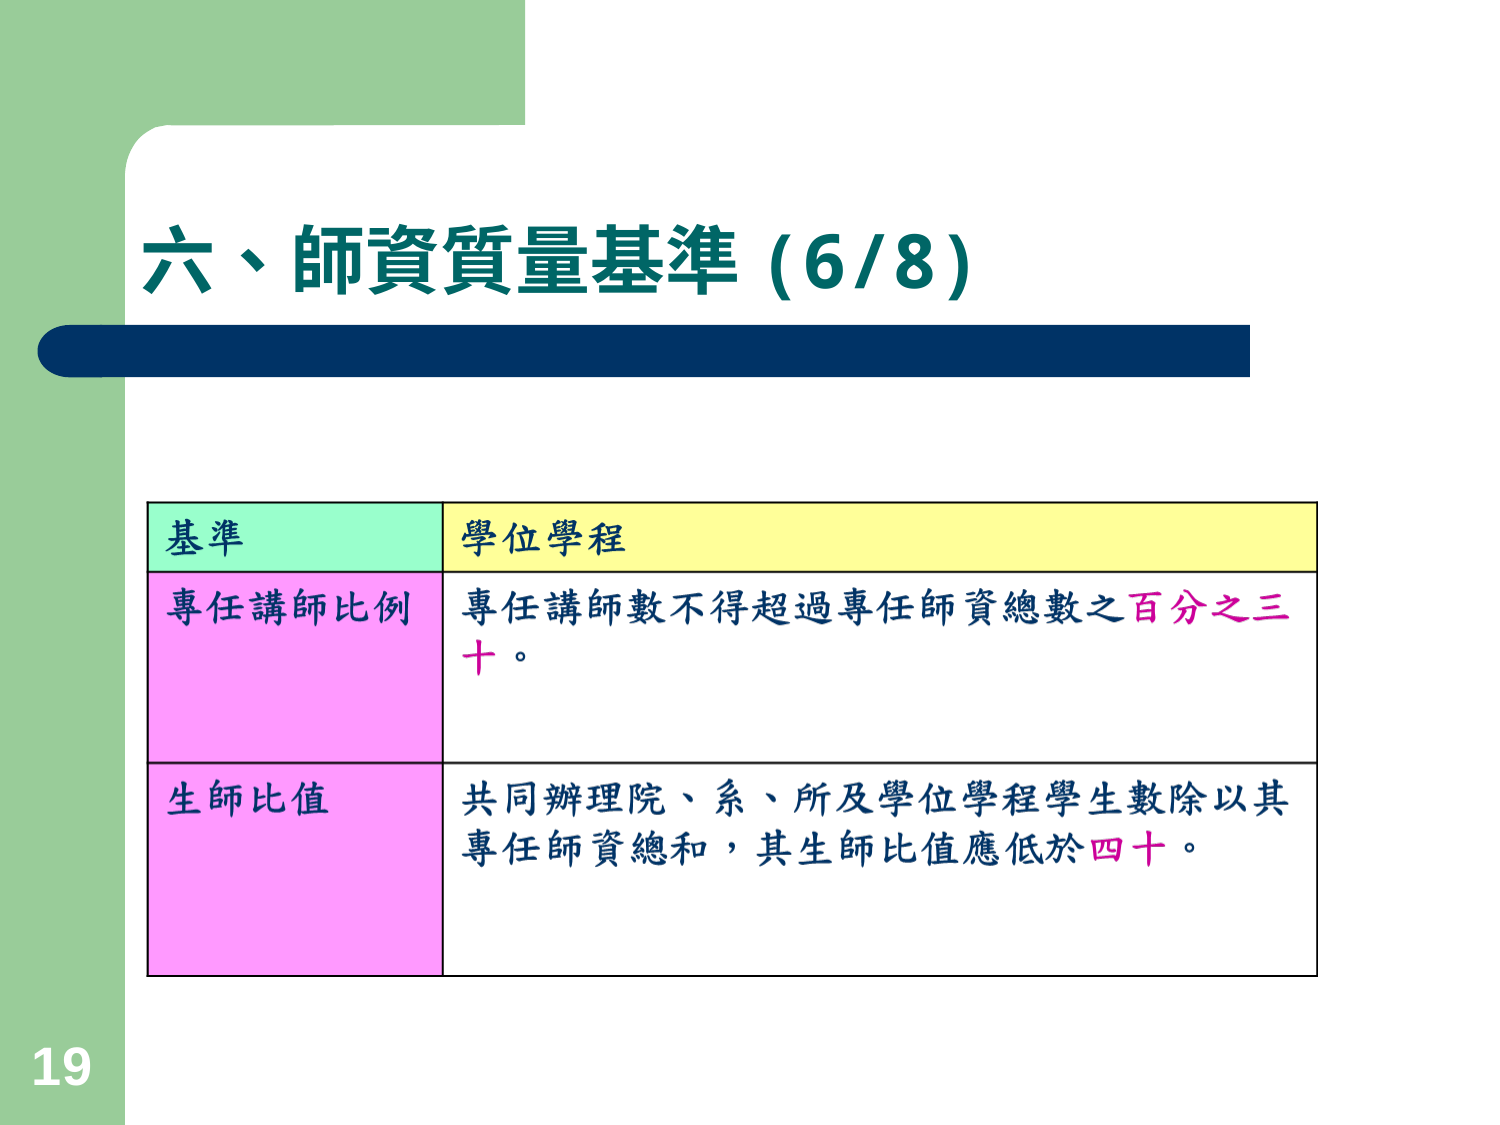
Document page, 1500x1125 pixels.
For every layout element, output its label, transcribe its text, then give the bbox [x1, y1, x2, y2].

text_box [13, 1023, 111, 1105]
picture [137, 498, 1318, 978]
title 六、師資質量基準(6/8) [125, 125, 1426, 313]
